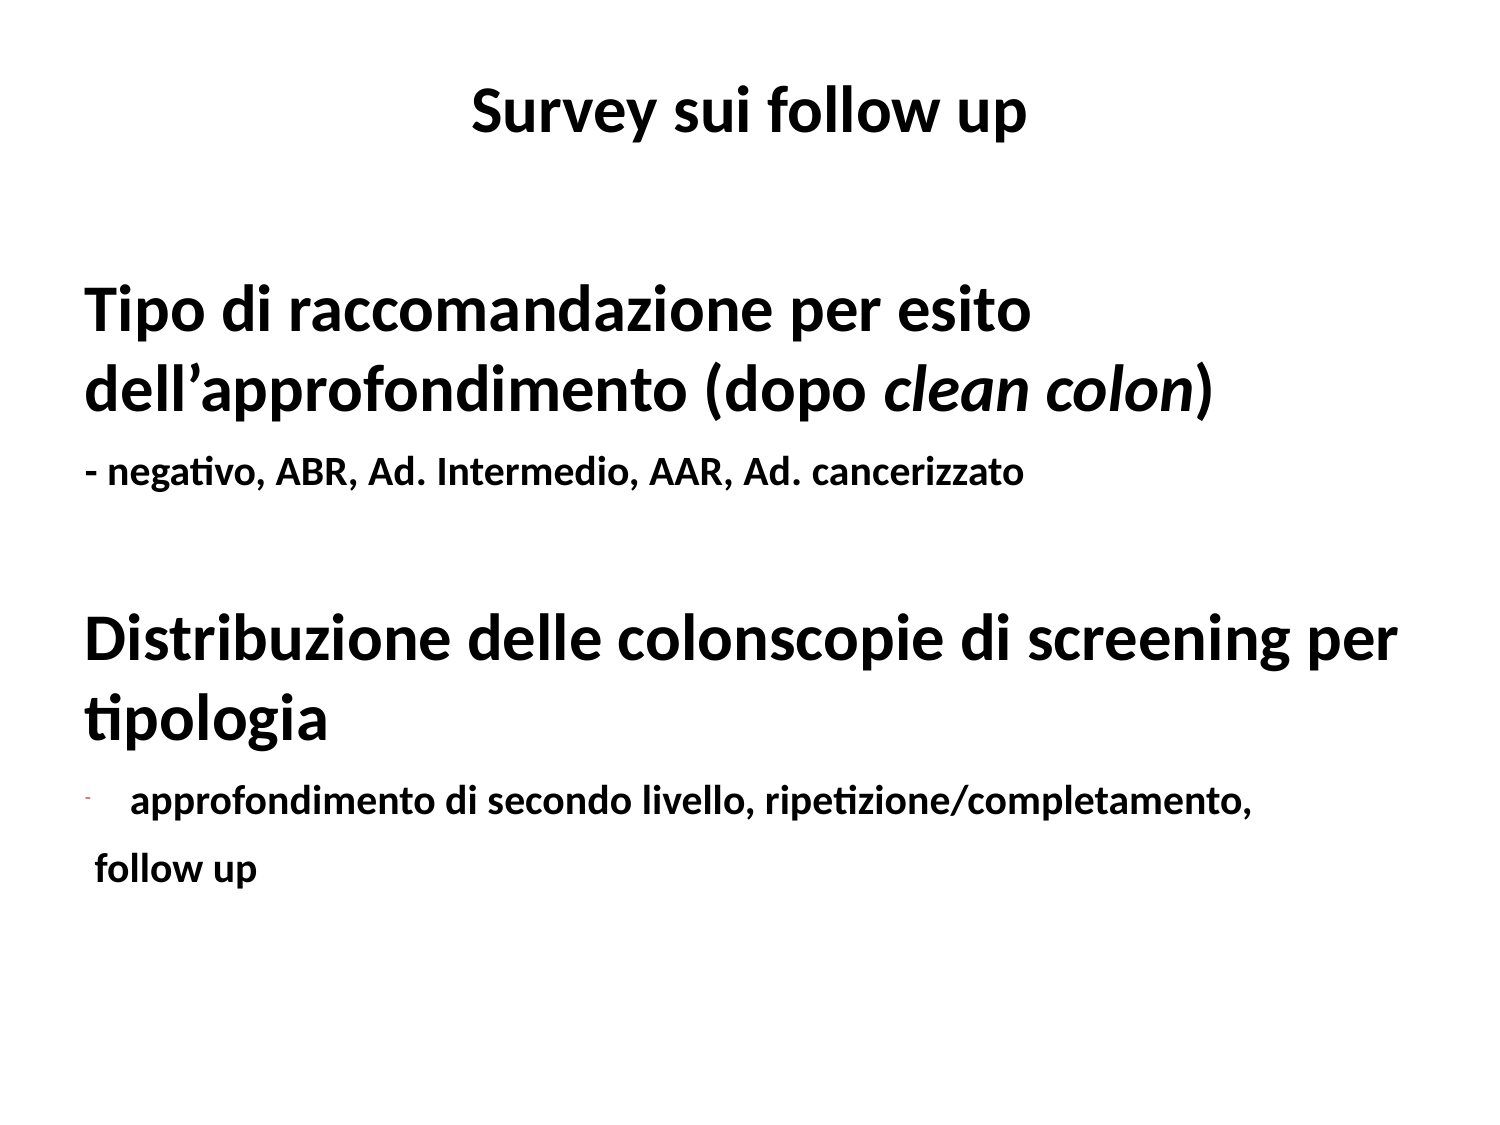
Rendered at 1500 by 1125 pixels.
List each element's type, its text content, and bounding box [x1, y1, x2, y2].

text_box Tipo di raccomandazione per esito dell’approfondimento (dopo clean colon) - negativo, ABR, Ad. Intermedio, AAR, Ad. cancerizzato Distribuzione delle colonscopie di screening per tipologia approfondimento di secondo livello, ripetizione/completamento, follow up [70, 257, 1442, 899]
text_box Survey sui follow up [0, 58, 1500, 154]
